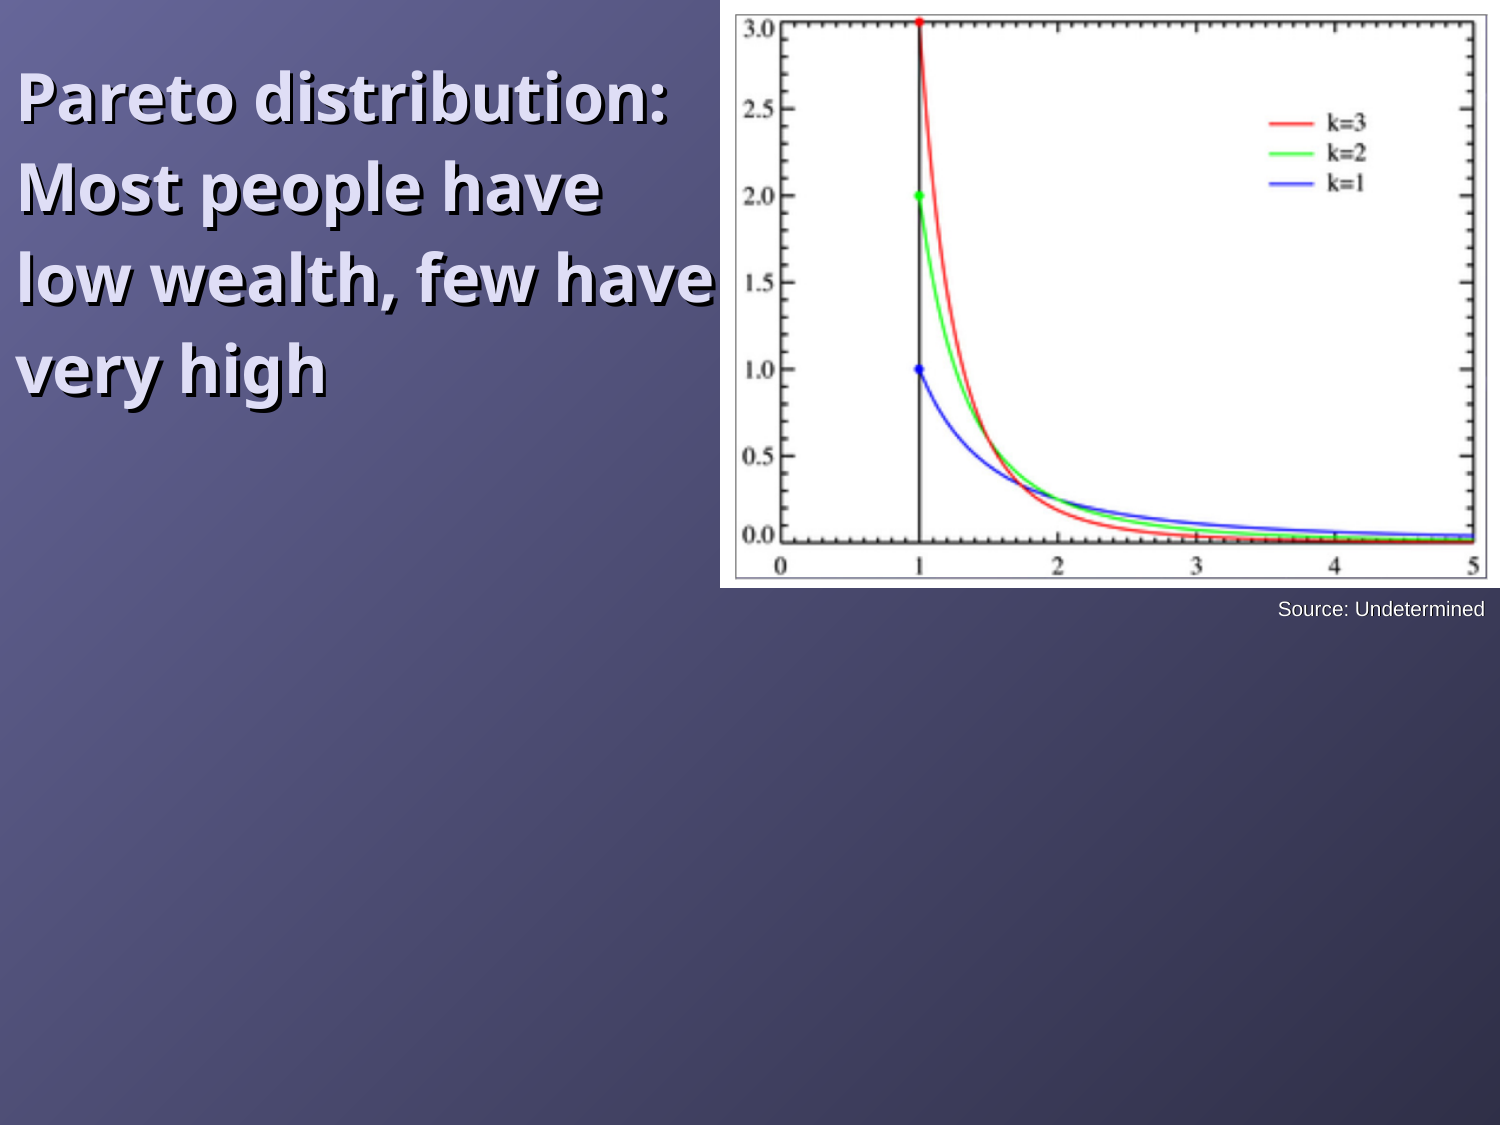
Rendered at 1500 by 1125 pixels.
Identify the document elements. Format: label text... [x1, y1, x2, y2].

title Pareto distribution: Most people have low wealth, few have very high [0, 62, 720, 400]
picture [720, 0, 1500, 588]
text_box Source: Undetermined [1224, 588, 1500, 628]
